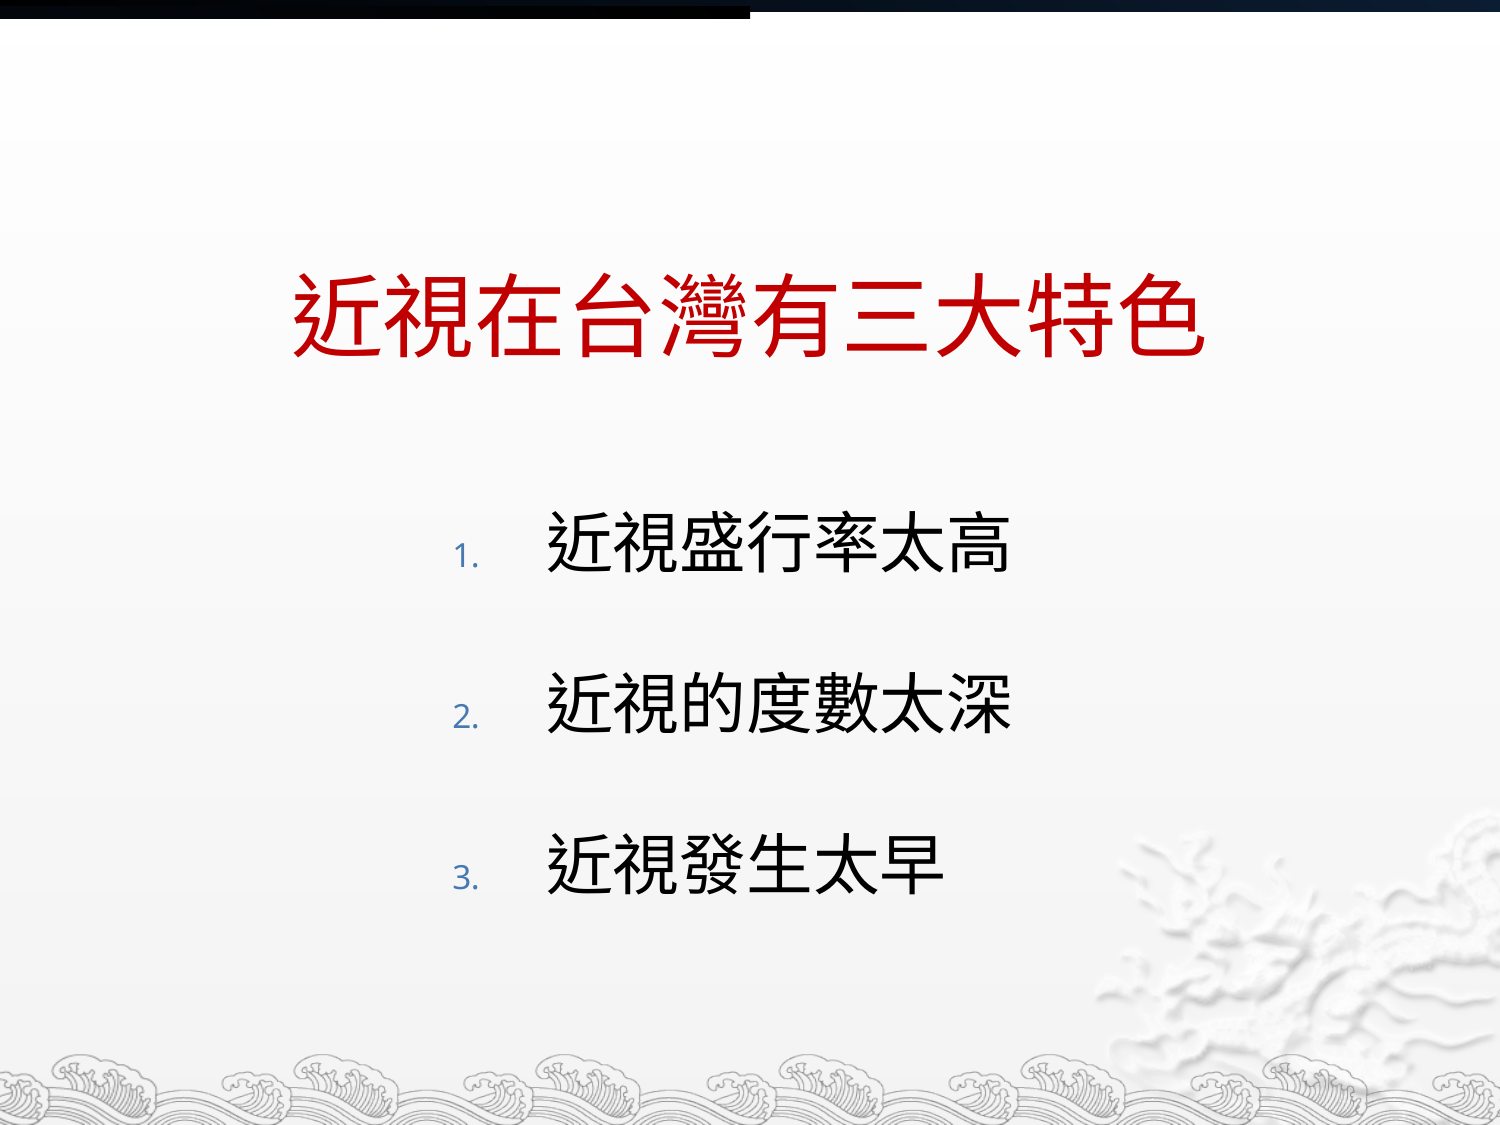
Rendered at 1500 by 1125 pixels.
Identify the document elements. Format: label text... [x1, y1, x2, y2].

title 近視在台灣有三大特色 [112, 220, 1388, 408]
list 近視盛行率太高 近視的度數太深 近視發生太早 [437, 429, 1100, 917]
